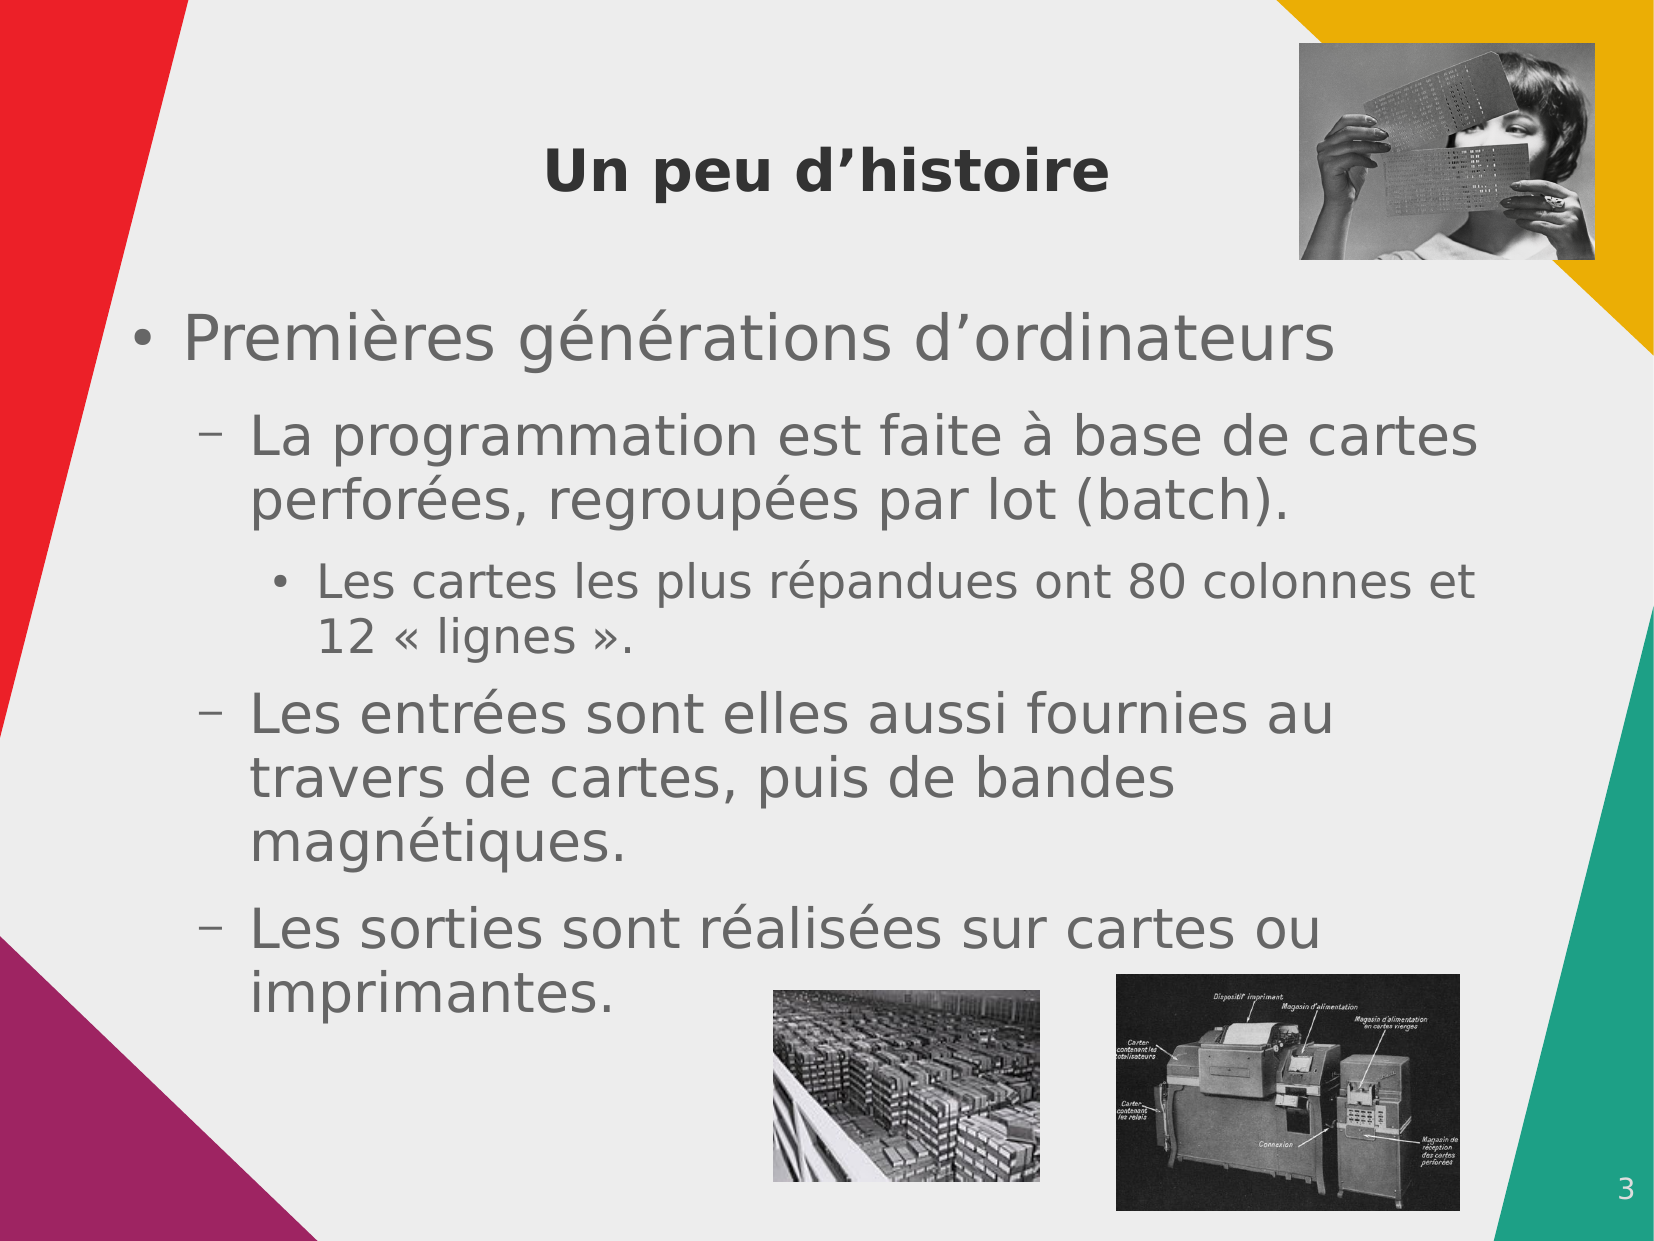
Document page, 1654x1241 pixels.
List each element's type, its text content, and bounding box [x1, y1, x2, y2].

list Premières générations d’ordinateurs La programmation est faite à base de cartes perforées, regroupées par lot (batch). Les cartes les plus répandues ont 80 colonnes et 12 « lignes ». Les entrées sont elles aussi fournies au travers de cartes, puis de bandes magnétiques. Les sorties sont réalisées sur cartes ou imprimantes. [114, 302, 1539, 1033]
title Un peu d’histoire [114, 73, 1539, 271]
picture [1299, 43, 1595, 260]
picture [773, 990, 1040, 1182]
picture [1116, 974, 1460, 1211]
